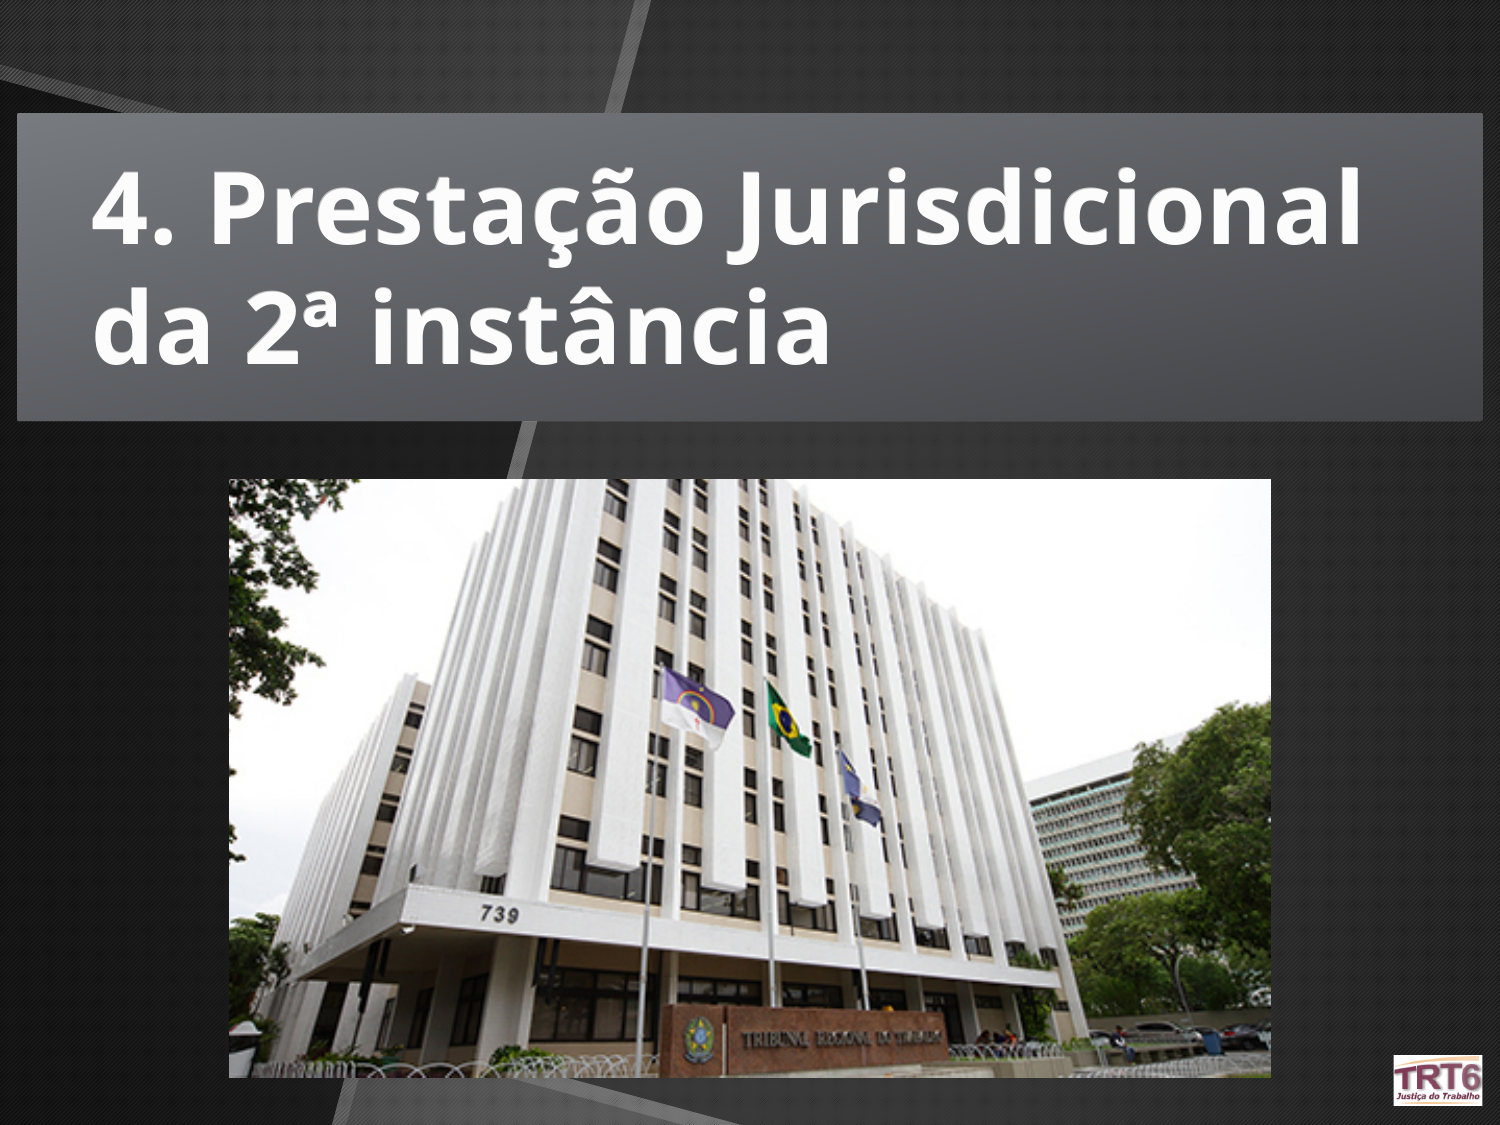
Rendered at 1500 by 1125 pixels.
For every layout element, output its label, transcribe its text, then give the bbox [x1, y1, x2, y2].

text_box 4. Prestação Jurisdicional da 2ª instância [77, 137, 1482, 392]
picture [229, 479, 1271, 1078]
text_box [18, 114, 1482, 421]
picture [1393, 1055, 1483, 1106]
